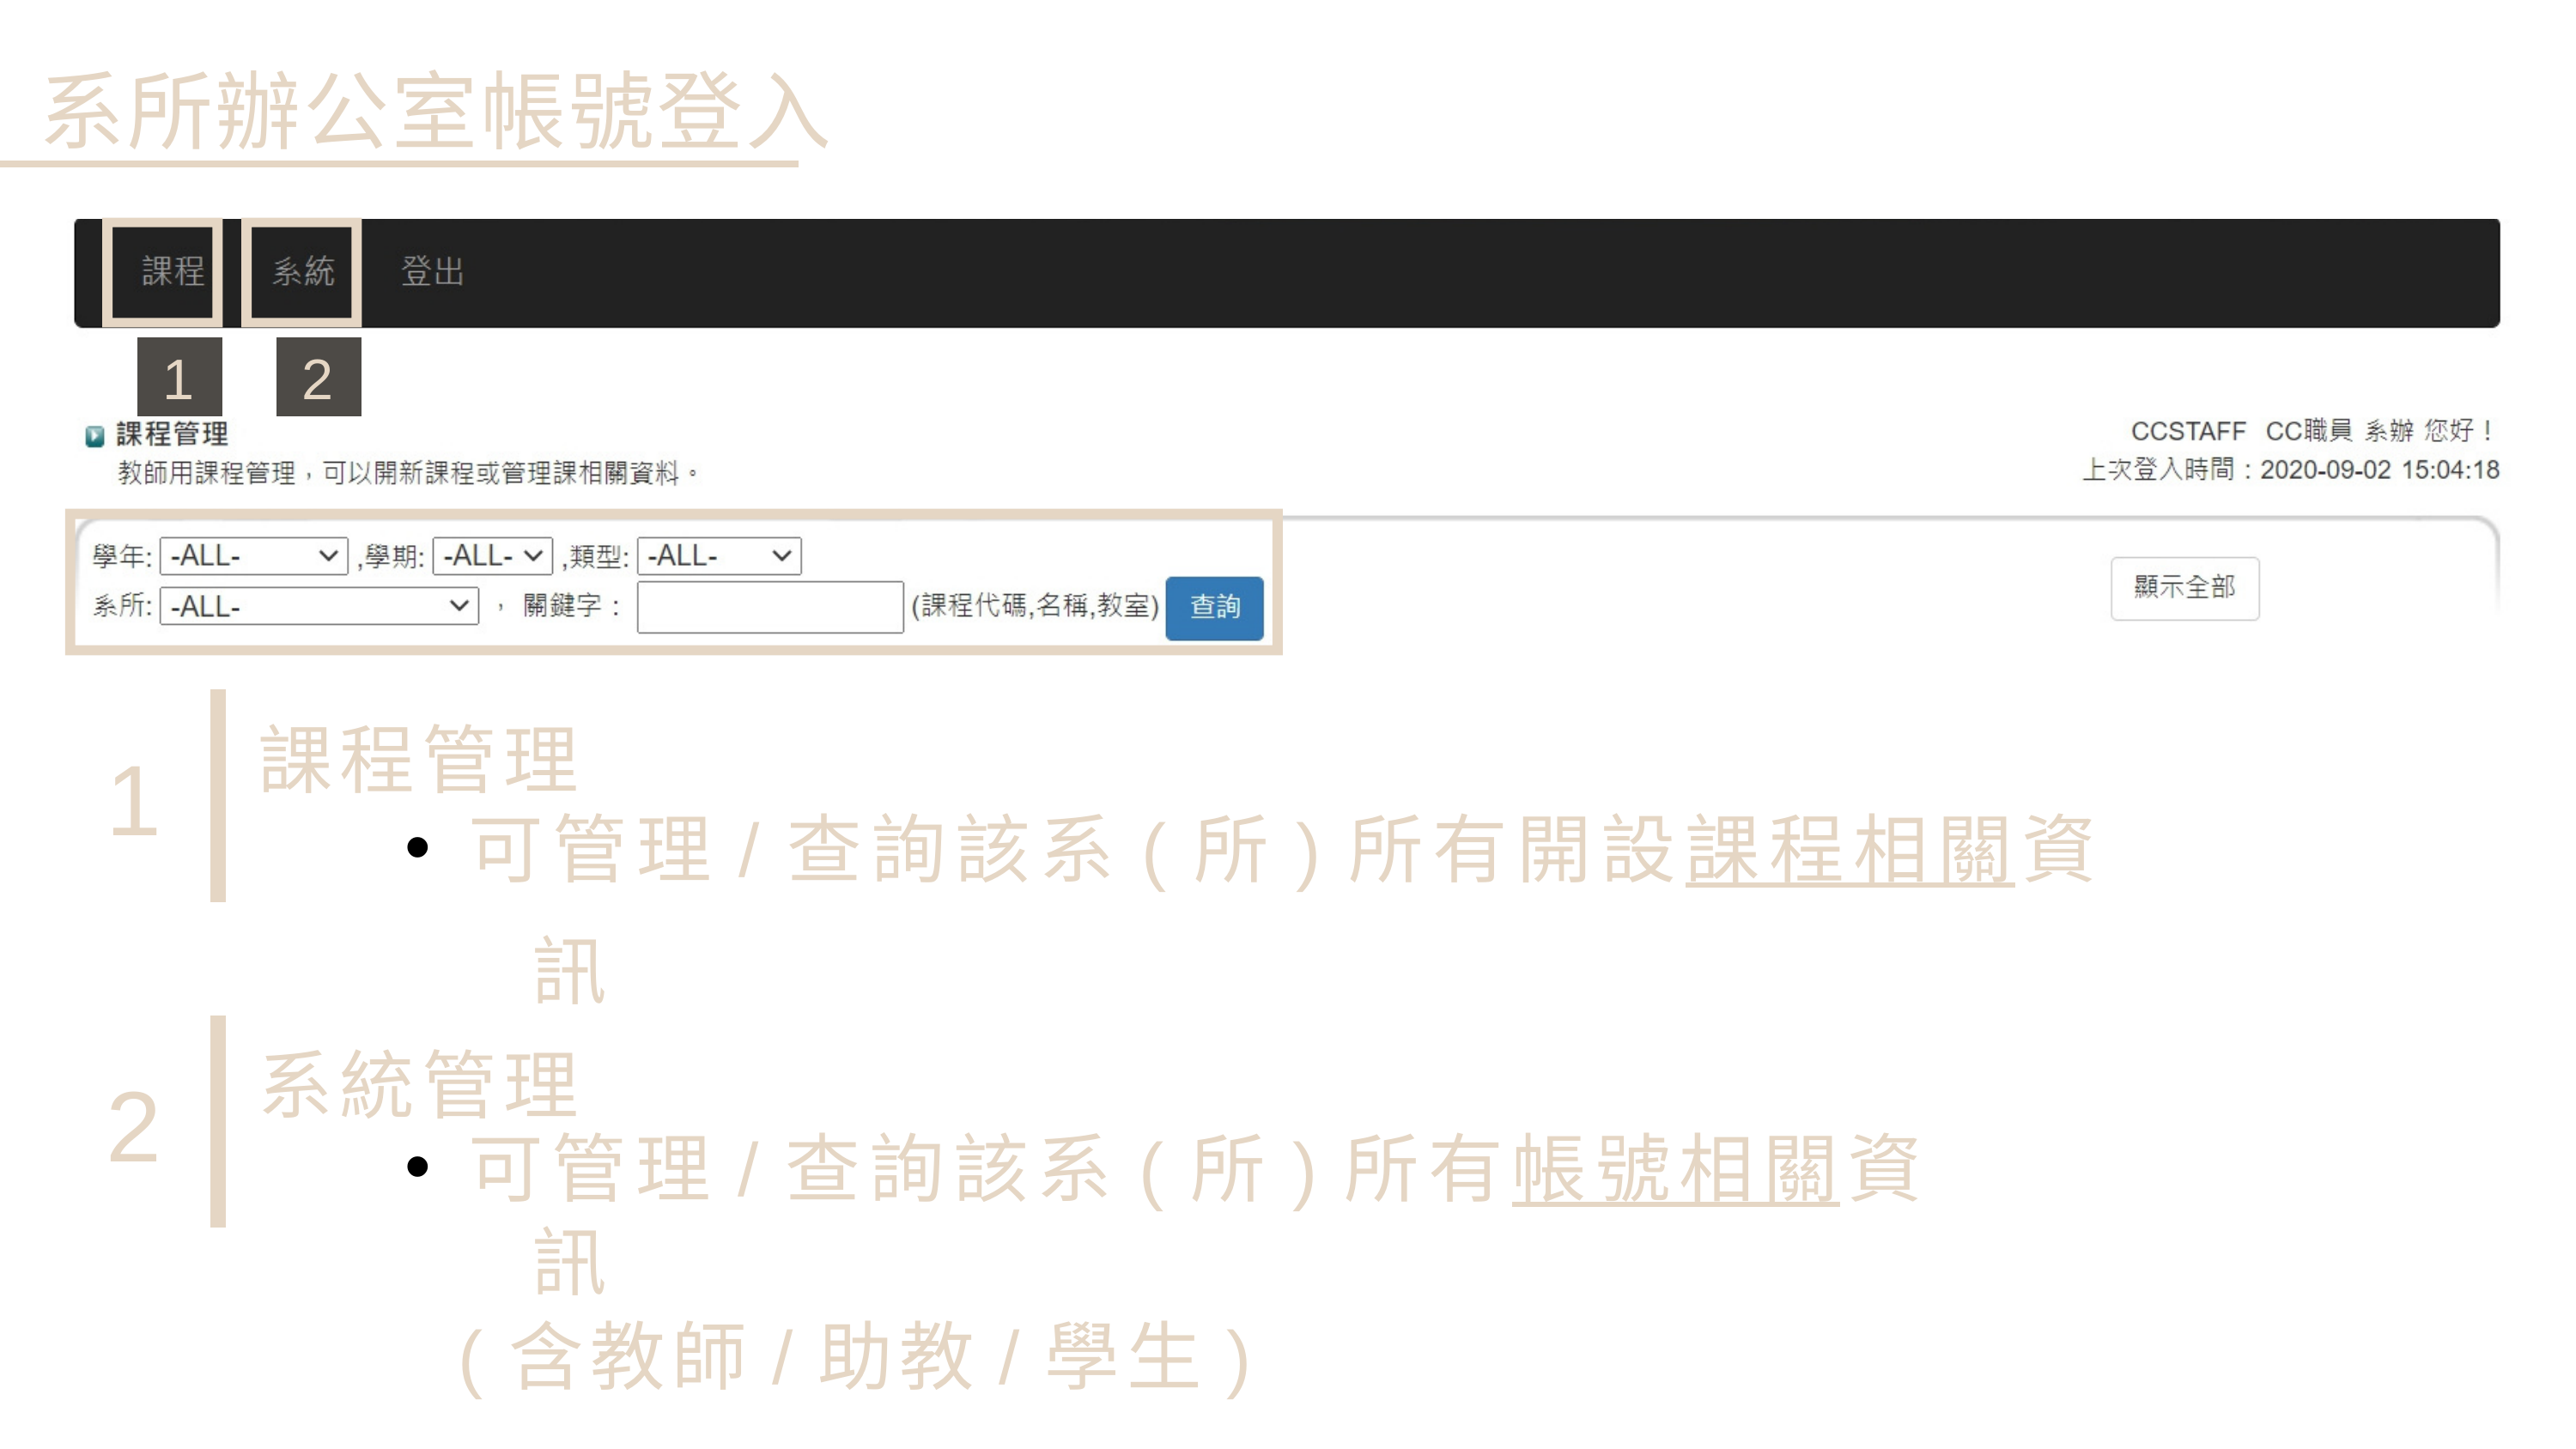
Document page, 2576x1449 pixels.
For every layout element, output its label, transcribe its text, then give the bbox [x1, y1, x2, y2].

text_box 2 [301, 340, 337, 411]
text_box [210, 1016, 226, 1228]
text_box [137, 337, 222, 416]
text_box [102, 217, 223, 328]
text_box 2 [106, 1058, 169, 1184]
text_box [276, 337, 361, 416]
text_box 1 [106, 732, 169, 858]
picture [113, 227, 212, 318]
text_box [241, 217, 362, 328]
text_box 系統管理 [258, 1006, 698, 1130]
text_box 可管理/查詢該系(所)所有開設課程相關資訊 [276, 770, 2104, 894]
text_box 課程管理 [258, 681, 720, 804]
text_box [210, 689, 226, 902]
picture [252, 227, 351, 318]
text_box [64, 508, 1283, 656]
picture [76, 519, 1272, 645]
text_box [0, 161, 799, 167]
picture [66, 219, 2513, 657]
text_box 可管理/查詢該系(所)所有帳號相關資訊 (含教師/助教/學生) [276, 1117, 1929, 1307]
text_box 1 [162, 340, 198, 411]
text_box 系所辦公室帳號登入 [39, 57, 838, 162]
